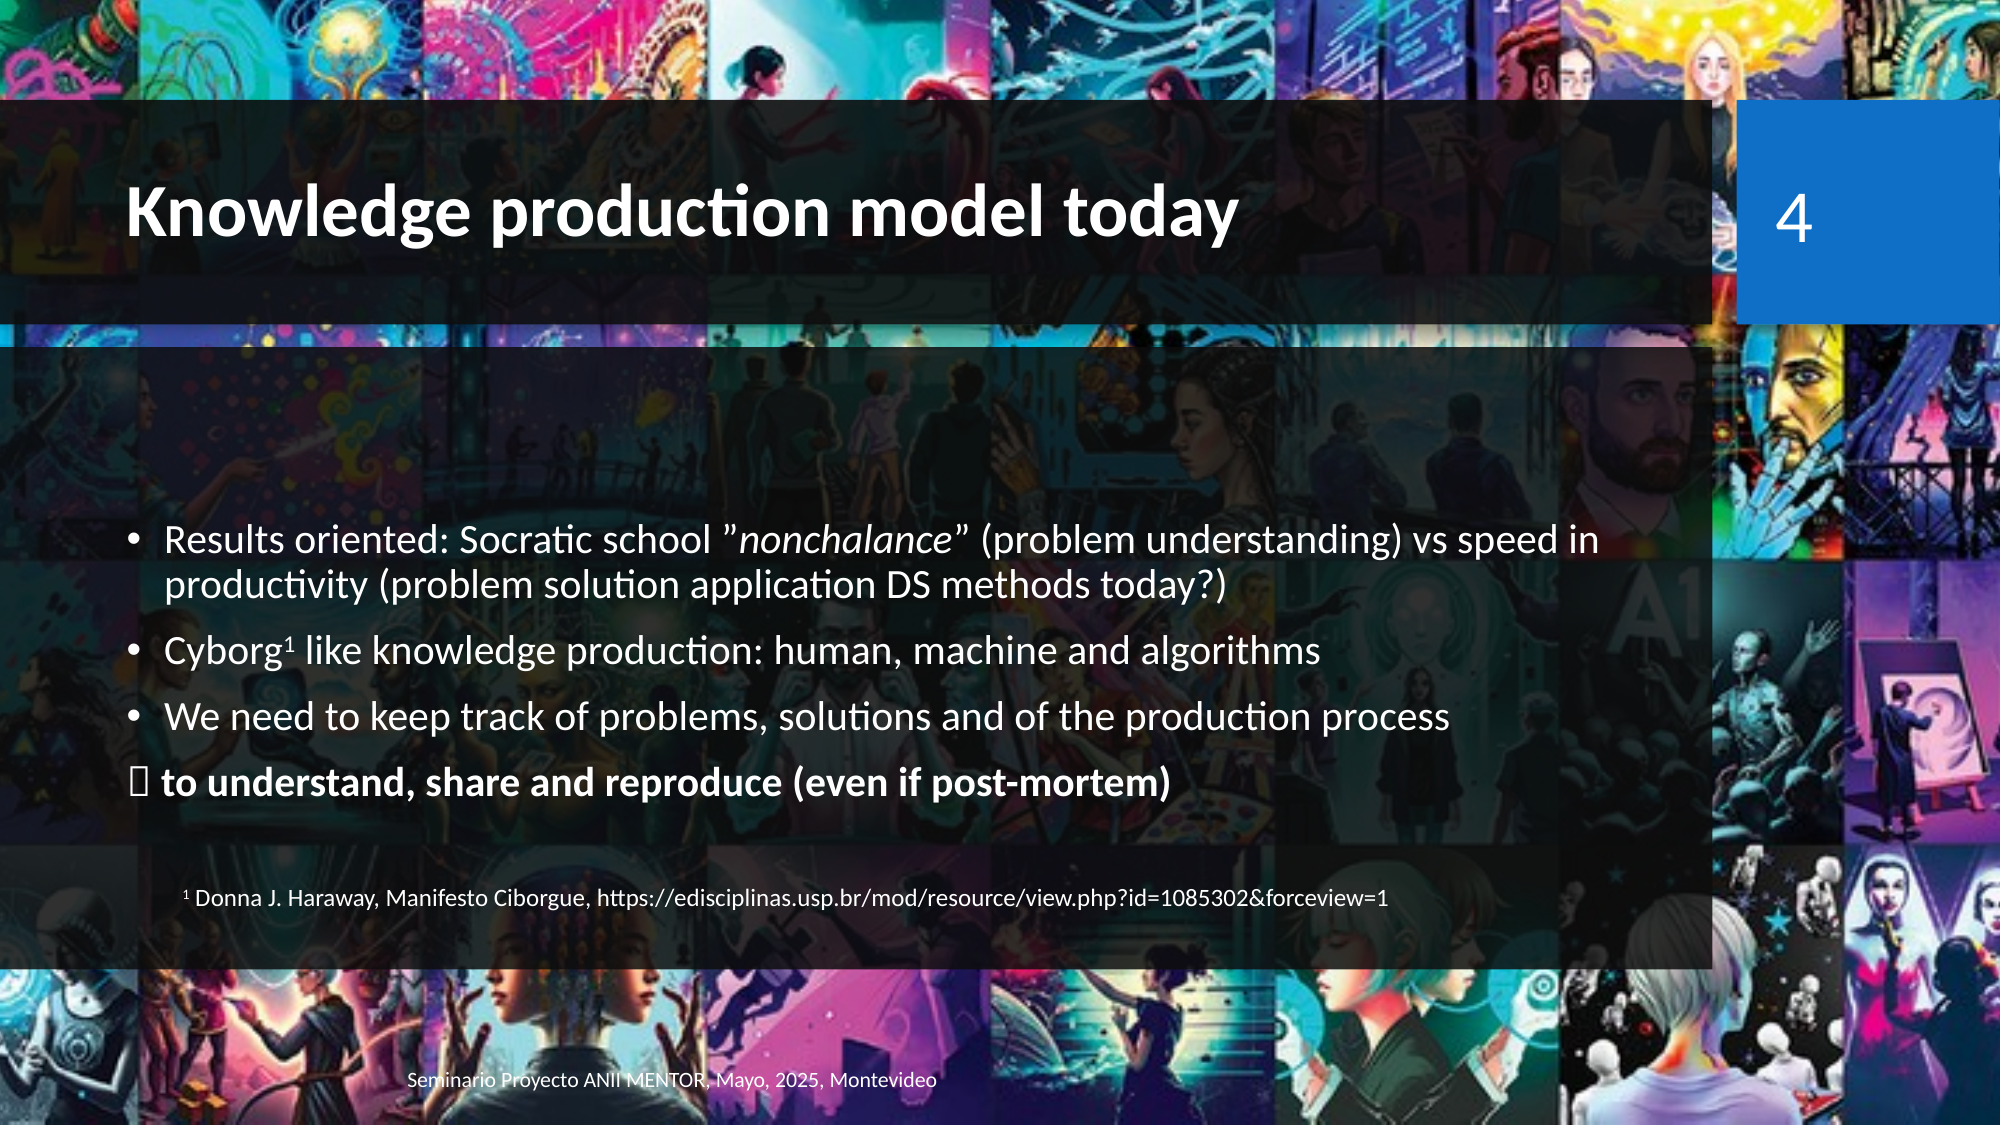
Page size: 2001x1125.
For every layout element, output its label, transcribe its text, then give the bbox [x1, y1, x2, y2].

footer Seminario Proyecto ANII MENTOR, Mayo, 2025, Montevideo [111, 1062, 1239, 1122]
list Results oriented: Socratic school ”nonchalance” (problem understanding) vs speed in productivity (problem solution application DS methods today?) Cyborg1 like knowledge production: human, machine and algorithms We need to keep track of problems, solutions and of the production process  to understand, share and reproduce (even if post-mortem) [111, 383, 1689, 941]
text_box [0, 376, 1713, 970]
text_box 1 Donna J. Haraway, Manifesto Ciborgue, https://edisciplinas.usp.br/mod/resource/view.php?id=1085302&forceview=1 [167, 874, 1407, 920]
picture [0, 0, 2000, 1125]
text_box [0, 99, 1713, 325]
title Knowledge production model today [111, 123, 1689, 301]
text_box [1736, 99, 2000, 325]
slide_number <number> [1760, 123, 1950, 303]
